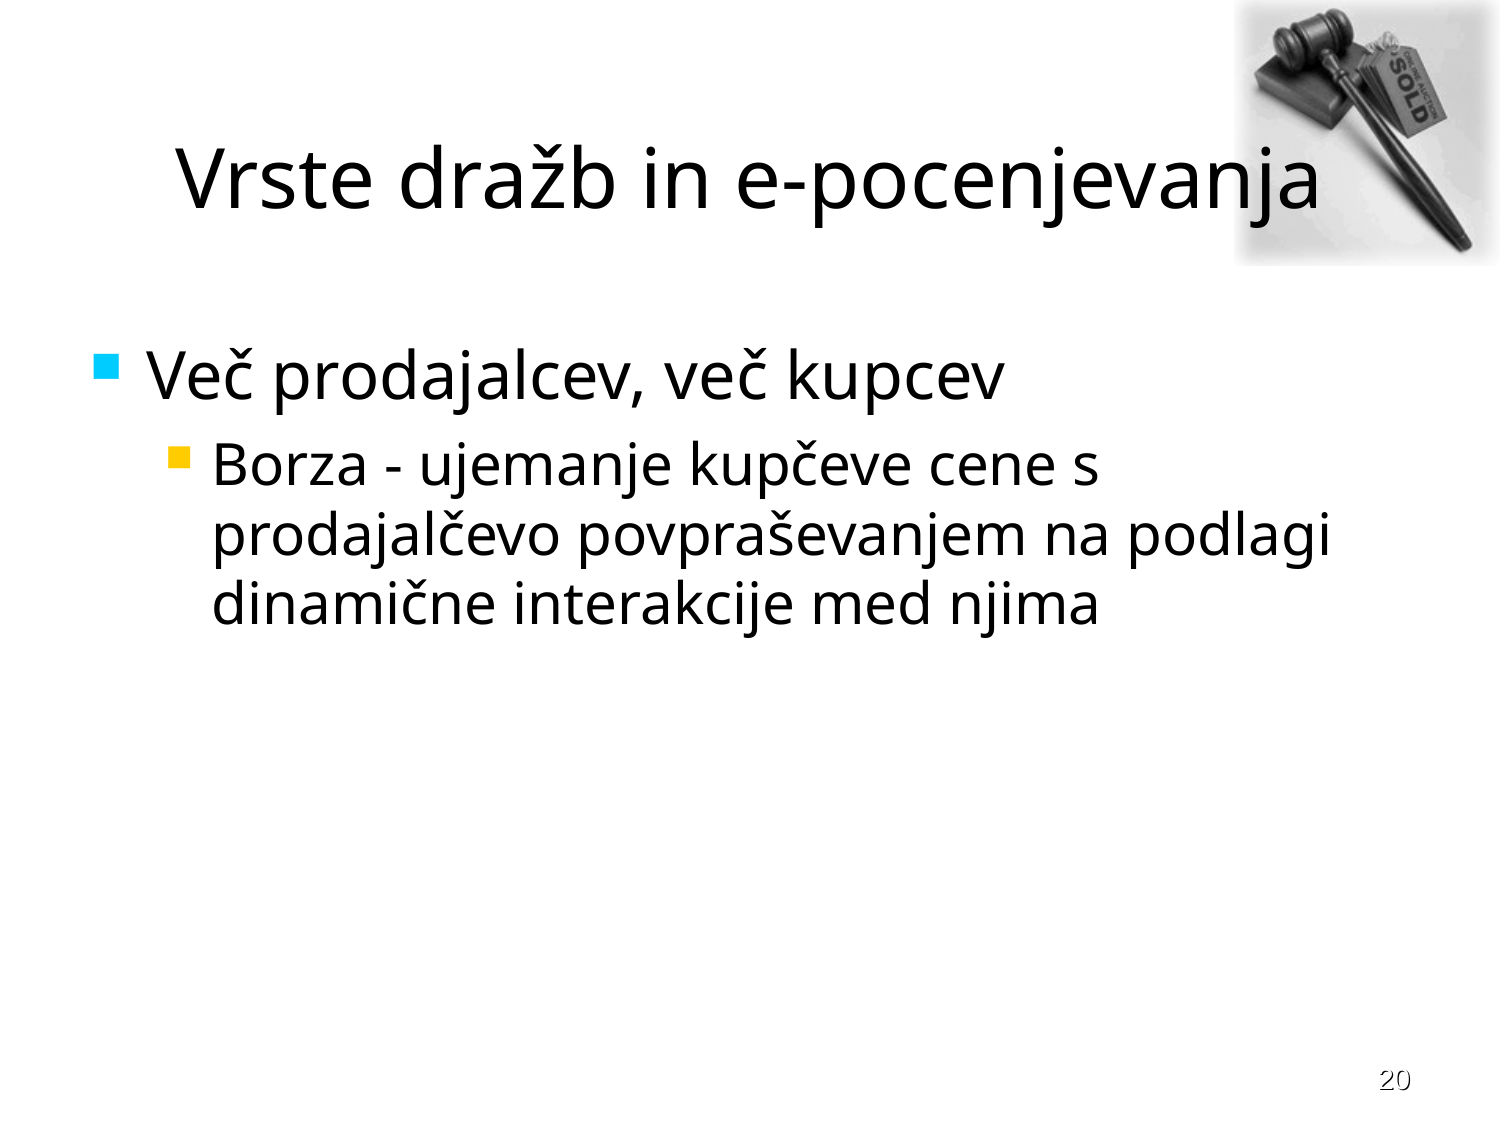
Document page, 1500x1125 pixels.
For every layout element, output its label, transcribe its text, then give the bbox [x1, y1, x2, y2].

text_box <number> [1074, 1024, 1426, 1103]
title Vrste dražb in e-pocenjevanja [75, 62, 1426, 288]
list Več prodajalcev, več kupcev Borza - ujemanje kupčeve cene s prodajalčevo povpraševanjem na podlagi dinamične interakcije med njima [75, 324, 1426, 1001]
picture [1234, 0, 1500, 266]
